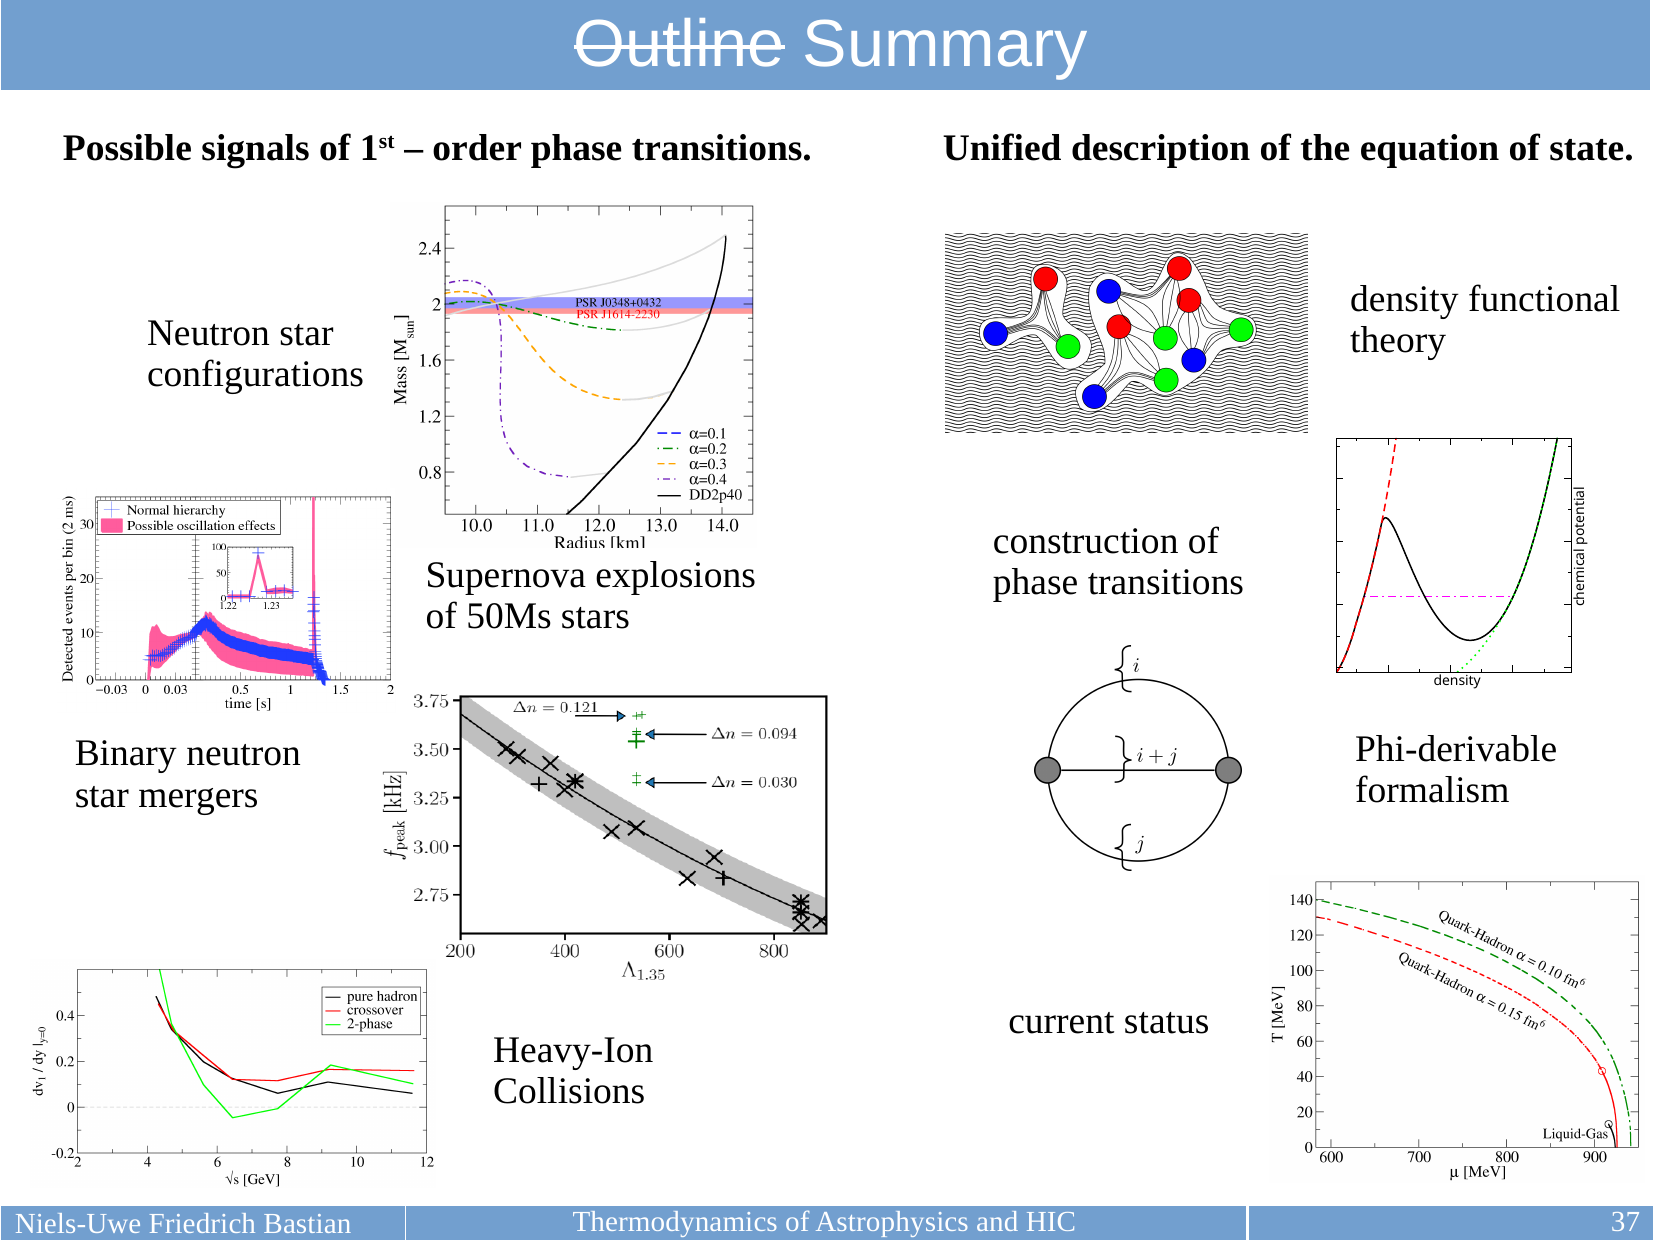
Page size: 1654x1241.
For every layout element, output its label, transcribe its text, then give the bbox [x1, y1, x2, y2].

picture [1330, 435, 1591, 691]
text_box Supernova explosions of 50Ms stars [410, 546, 772, 659]
text_box Phi-derivable formalism [1340, 720, 1573, 819]
picture [1034, 645, 1242, 871]
text_box Binary neutron star mergers [60, 724, 317, 823]
title Outline Summary [86, 5, 1576, 81]
text_box Heavy-Ion Collisions [478, 1021, 704, 1120]
picture [945, 233, 1308, 433]
text_box density functional theory [1335, 270, 1636, 369]
text_box Neutron star configurations [132, 304, 379, 403]
text_box Possible signals of 1st – order phase transitions. [48, 120, 828, 178]
picture [30, 202, 835, 1188]
picture [1269, 875, 1645, 1183]
text_box construction of phase transitions [978, 512, 1260, 611]
text_box Unified description of the equation of state. [928, 120, 1654, 181]
text_box current status [993, 993, 1225, 1050]
